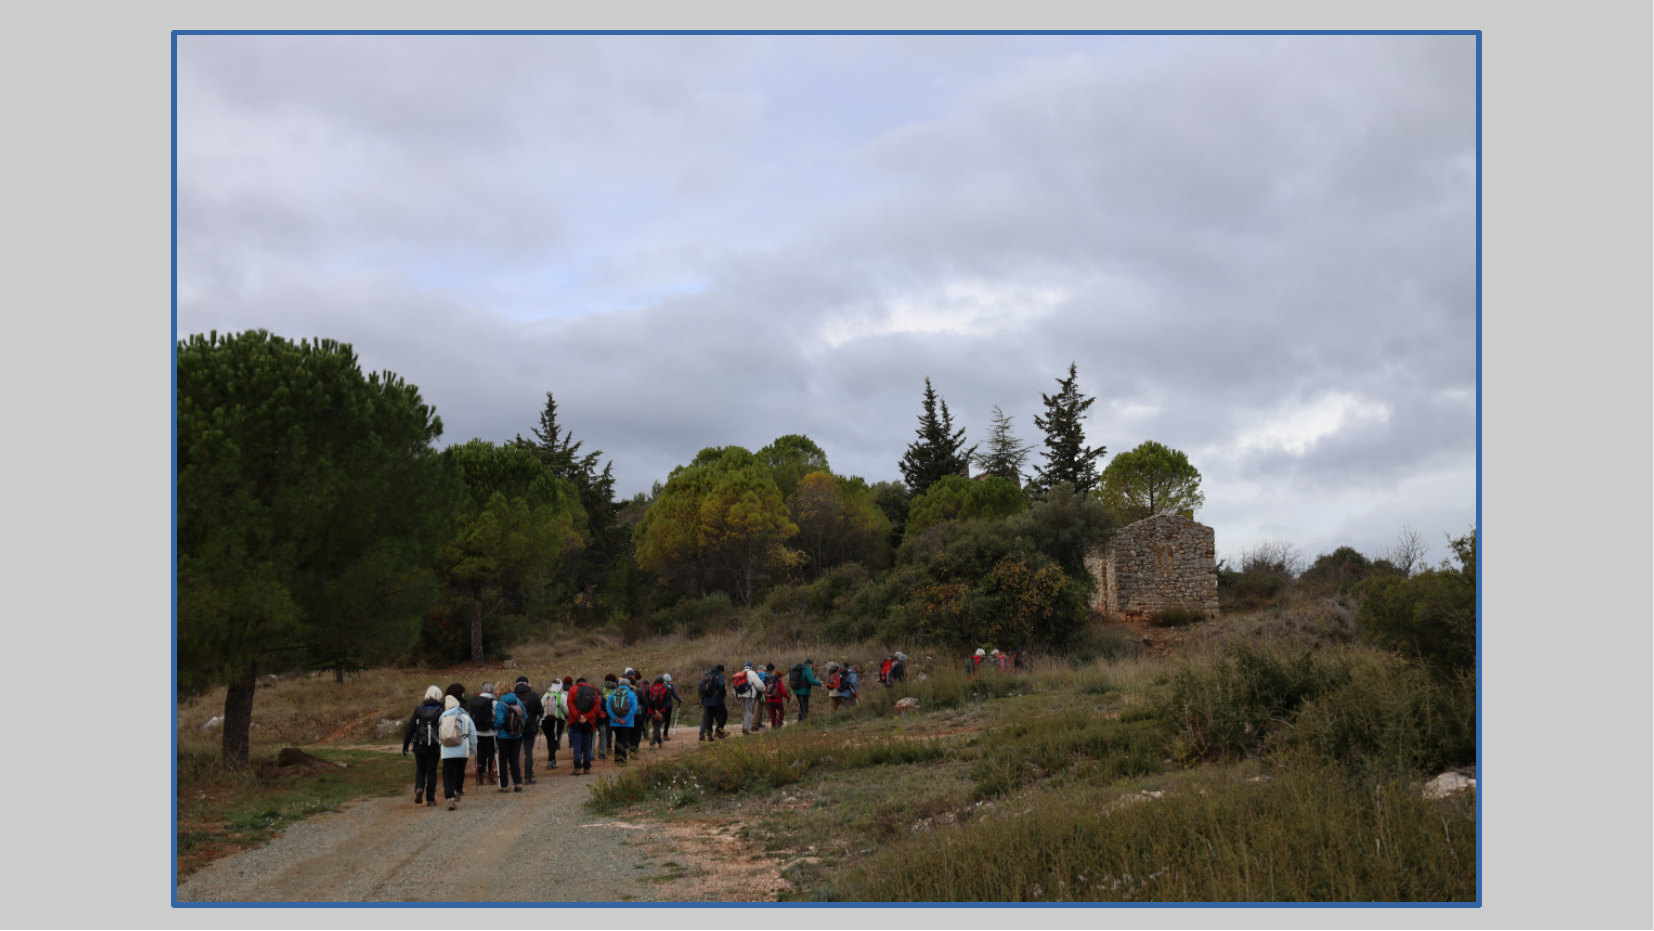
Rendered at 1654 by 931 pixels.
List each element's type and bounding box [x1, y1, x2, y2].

picture [177, 35, 1477, 902]
